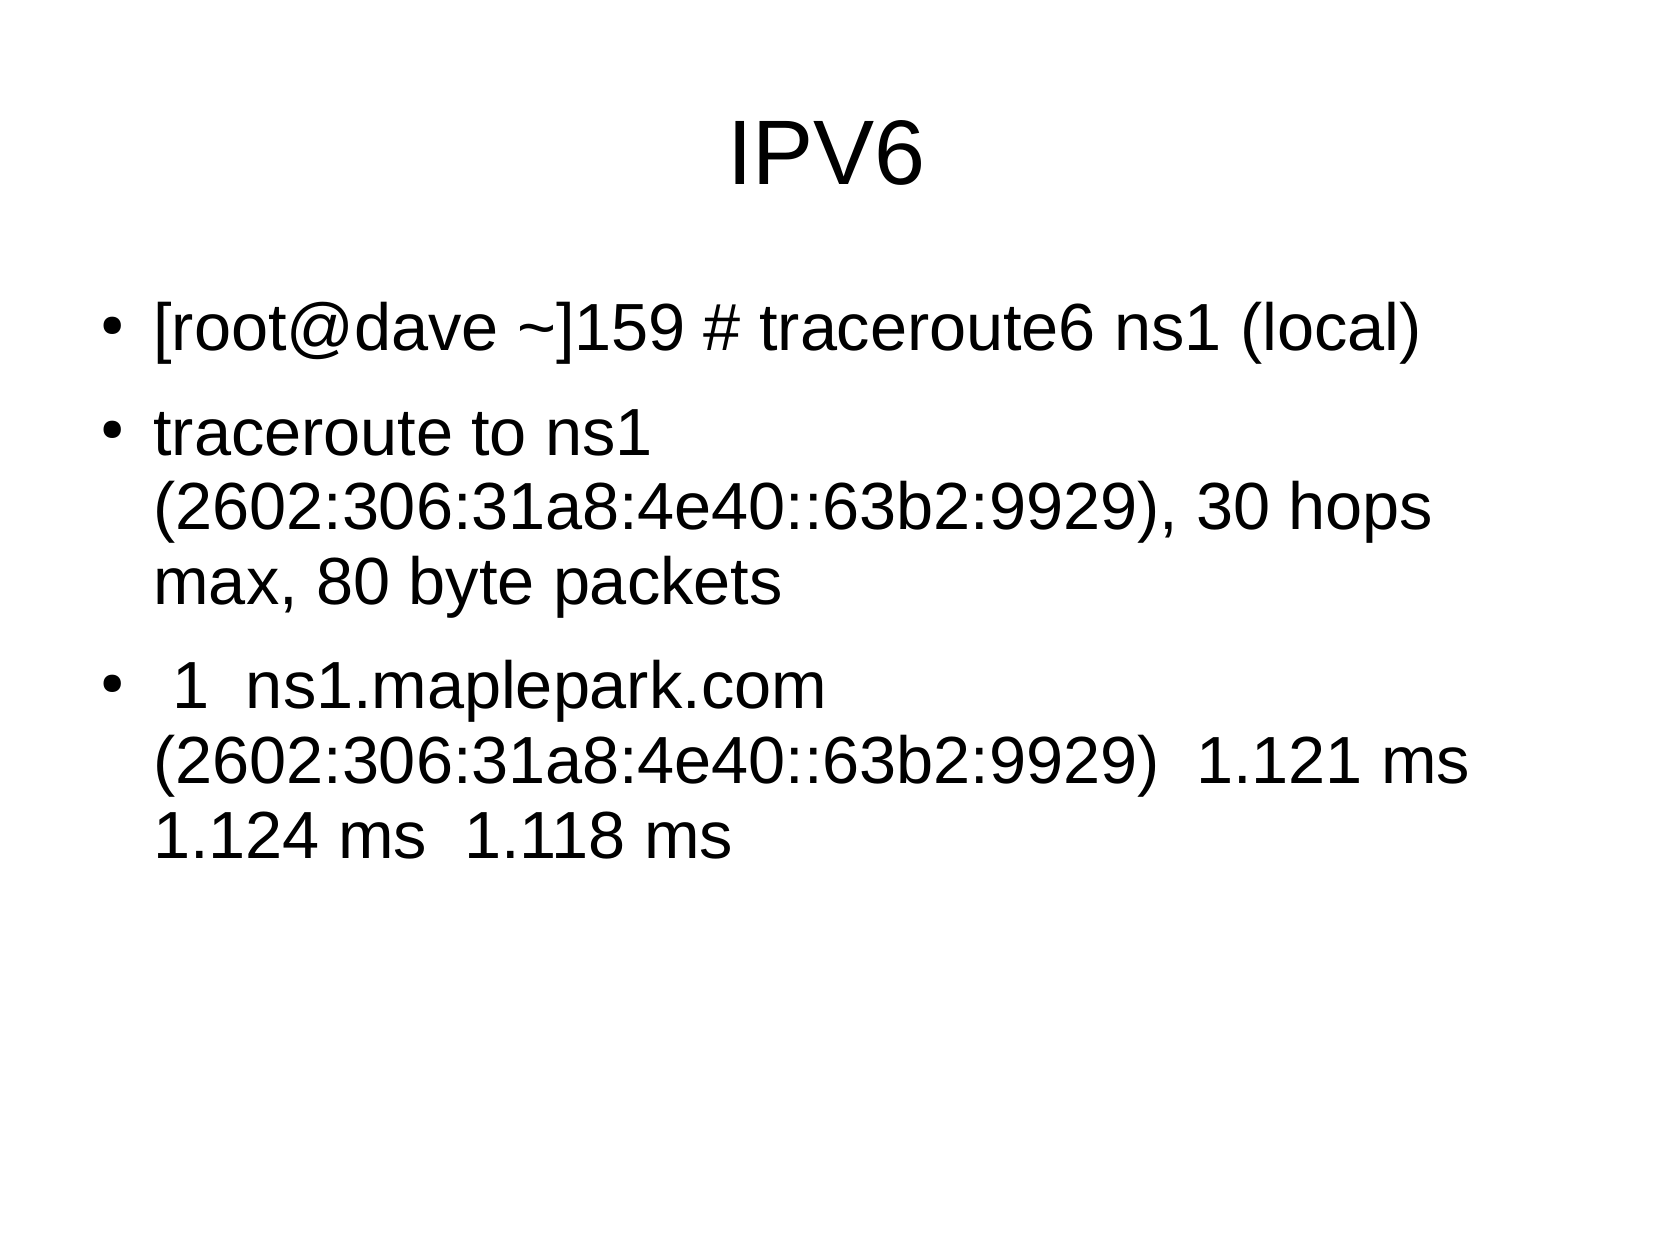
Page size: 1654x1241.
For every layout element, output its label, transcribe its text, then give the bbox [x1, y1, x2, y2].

list [root@dave ~]159 # traceroute6 ns1 (local) traceroute to ns1 (2602:306:31a8:4e40::63b2:9929), 30 hops max, 80 byte packets 1 ns1.maplepark.com (2602:306:31a8:4e40::63b2:9929) 1.121 ms 1.124 ms 1.118 ms [82, 290, 1571, 1010]
title IPV6 [82, 49, 1571, 257]
